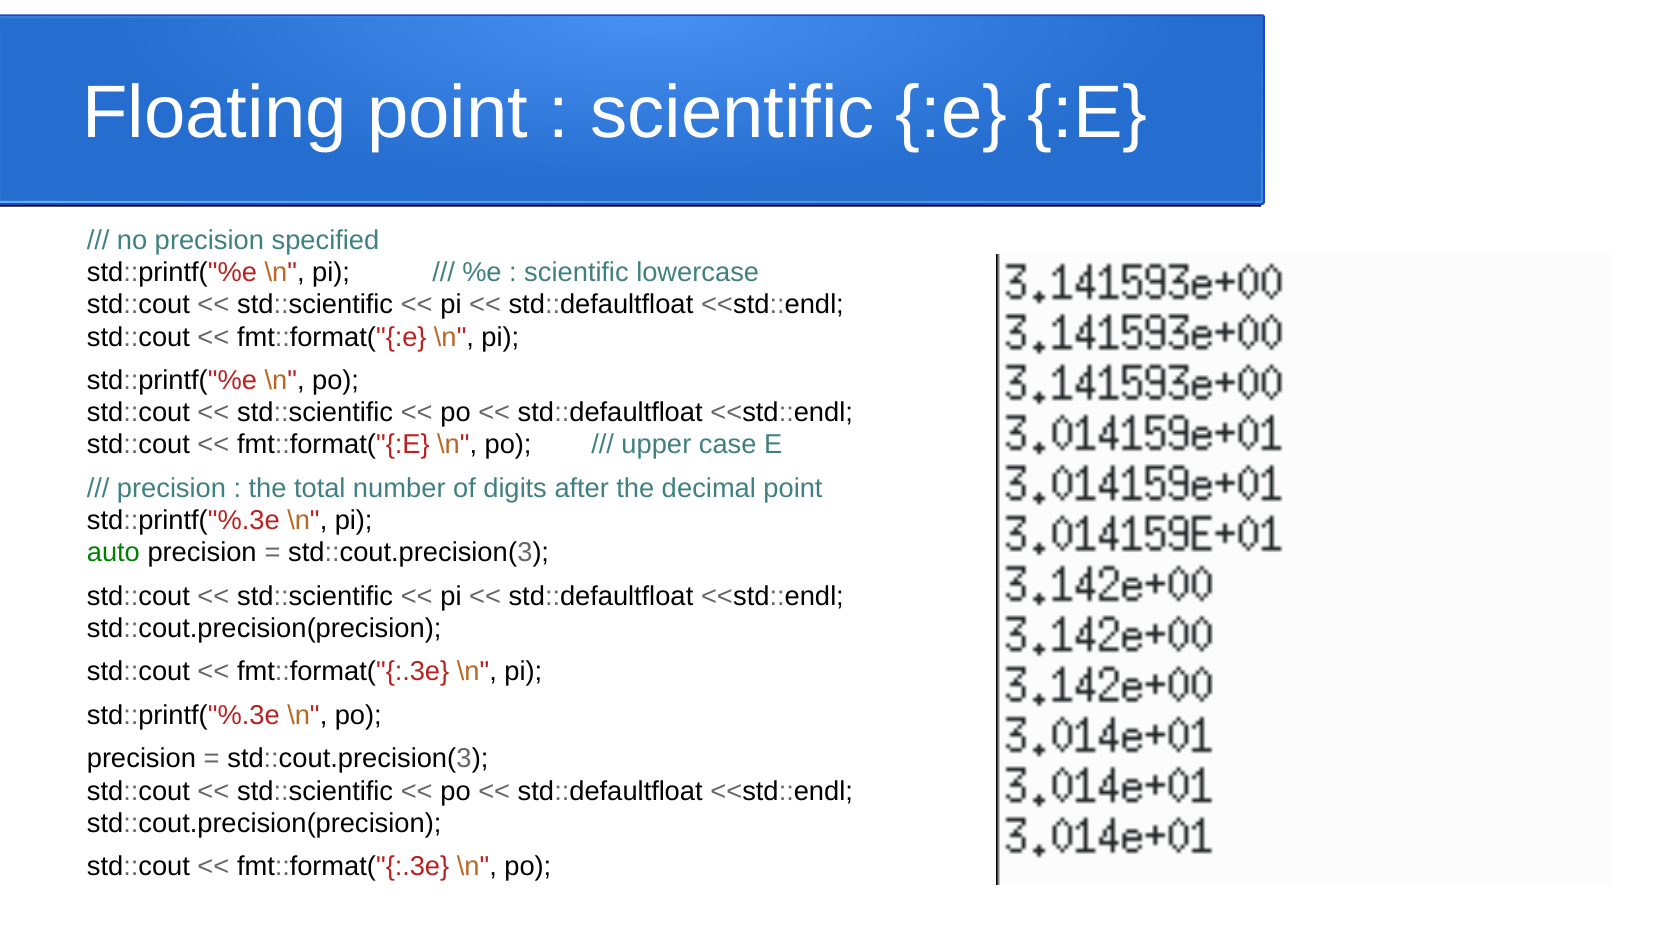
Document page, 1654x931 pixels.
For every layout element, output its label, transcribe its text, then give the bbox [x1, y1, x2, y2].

picture [996, 254, 1612, 886]
list /// no precision specified std::printf("%e \n", pi); /// %e : scientific lowercase std::cout << std::scientific << pi << std::defaultfloat <<std::endl; std::cout << fmt::format("{:e} \n", pi); std::printf("%e \n", po); std::cout << std::scientific << po << std::defaultfloat <<std::endl; std::cout << fmt::format("{:E} \n", po); /// upper case E /// precision : the total number of digits after the decimal point std::printf("%.3e \n", pi); auto precision = std::cout.precision(3); std::cout << std::scientific << pi << std::defaultfloat <<std::endl; std::cout.precision(precision); std::cout << fmt::format("{:.3e} \n", pi); std::printf("%.3e \n", po); precision = std::cout.precision(3); std::cout << std::scientific << po << std::defaultfloat <<std::endl; std::cout.precision(precision); std::cout << fmt::format("{:.3e} \n", po); [56, 225, 1636, 916]
title Floating point : scientific {:e} {:E} [82, 29, 1235, 196]
